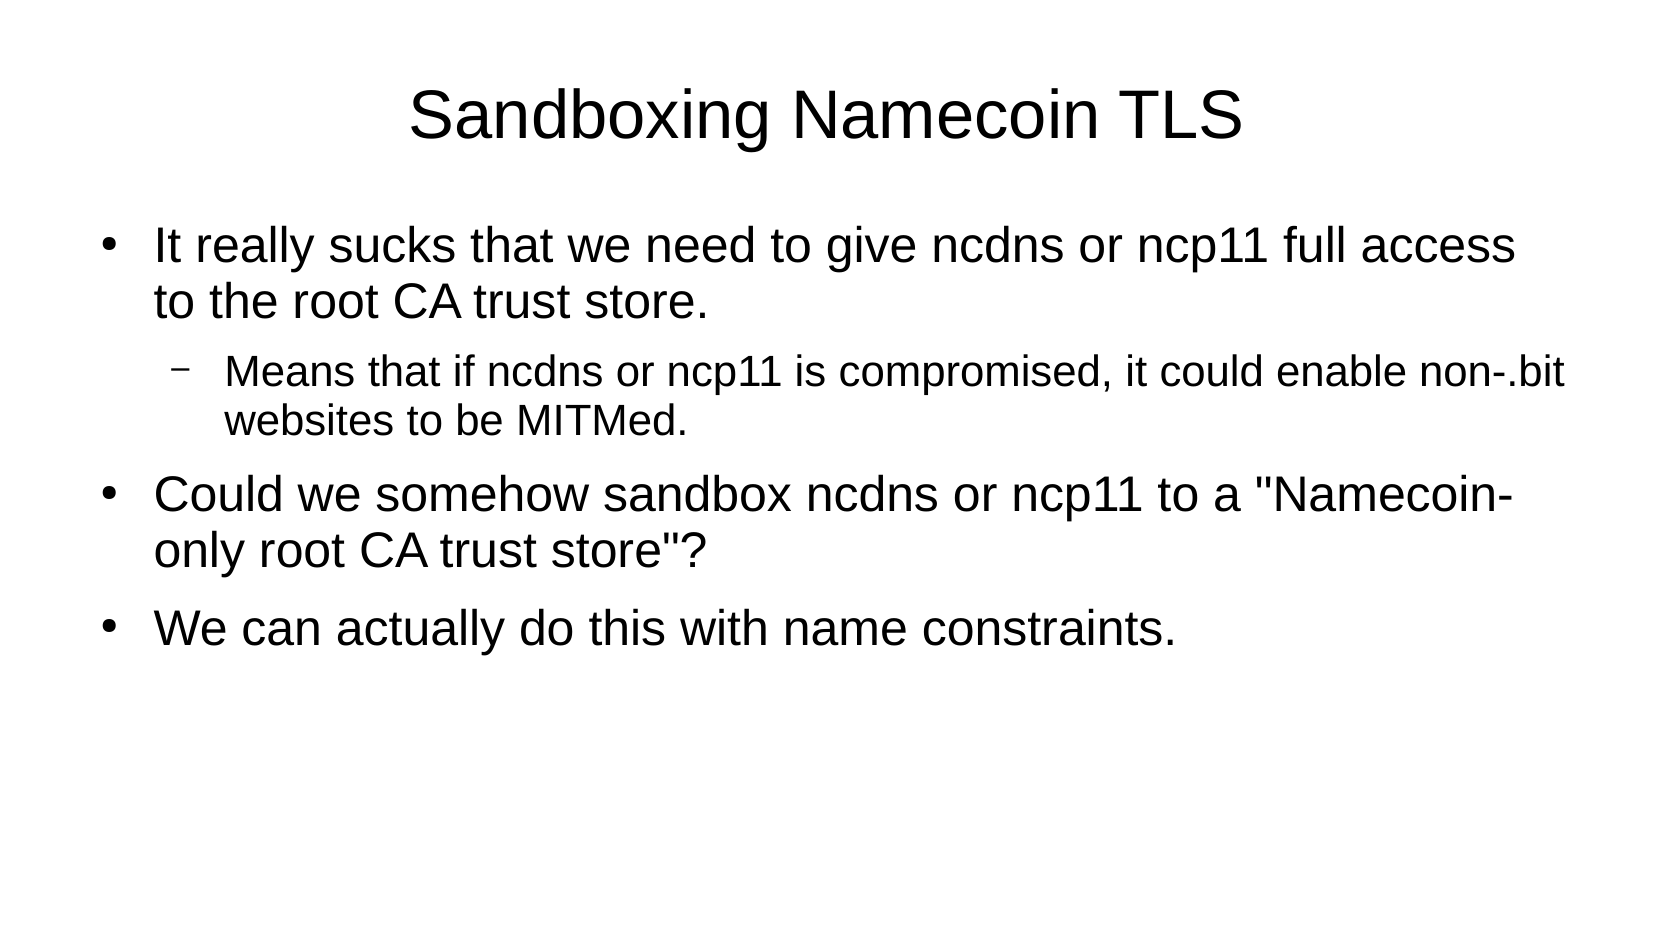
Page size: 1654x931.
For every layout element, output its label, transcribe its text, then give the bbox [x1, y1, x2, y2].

list It really sucks that we need to give ncdns or ncp11 full access to the root CA trust store. Means that if ncdns or ncp11 is compromised, it could enable non-.bit websites to be MITMed. Could we somehow sandbox ncdns or ncp11 to a "Namecoin-only root CA trust store"? We can actually do this with name constraints. [82, 217, 1571, 757]
title Sandboxing Namecoin TLS [82, 37, 1571, 193]
